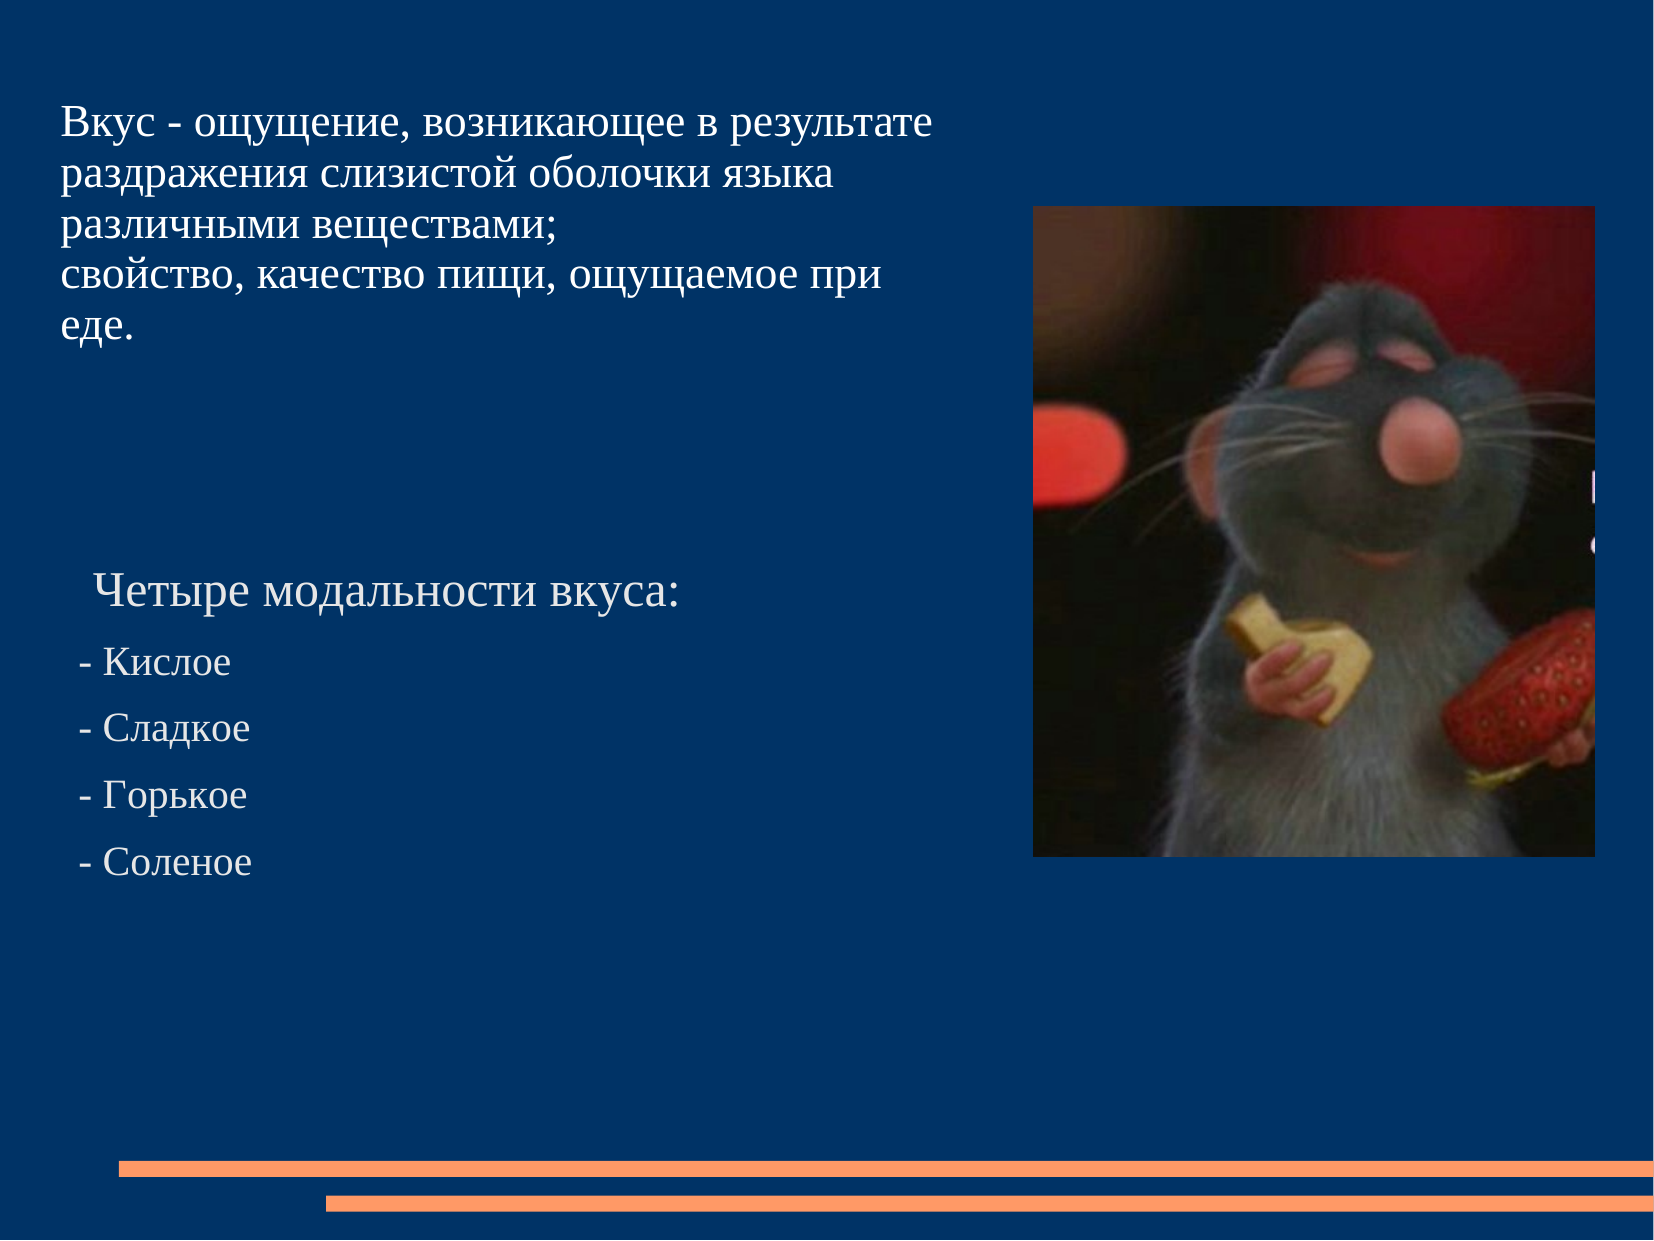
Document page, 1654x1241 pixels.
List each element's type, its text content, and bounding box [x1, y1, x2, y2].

list Четыре модальности вкуса: - Кислое - Сладкое - Горькое - Соленое [6, 472, 798, 1034]
picture [1033, 206, 1595, 857]
text_box Вкус - ощущение, возникающее в результате раздражения слизистой оболочки языка различными веществами; свойство, качество пищи, ощущаемое при еде. [45, 88, 975, 384]
